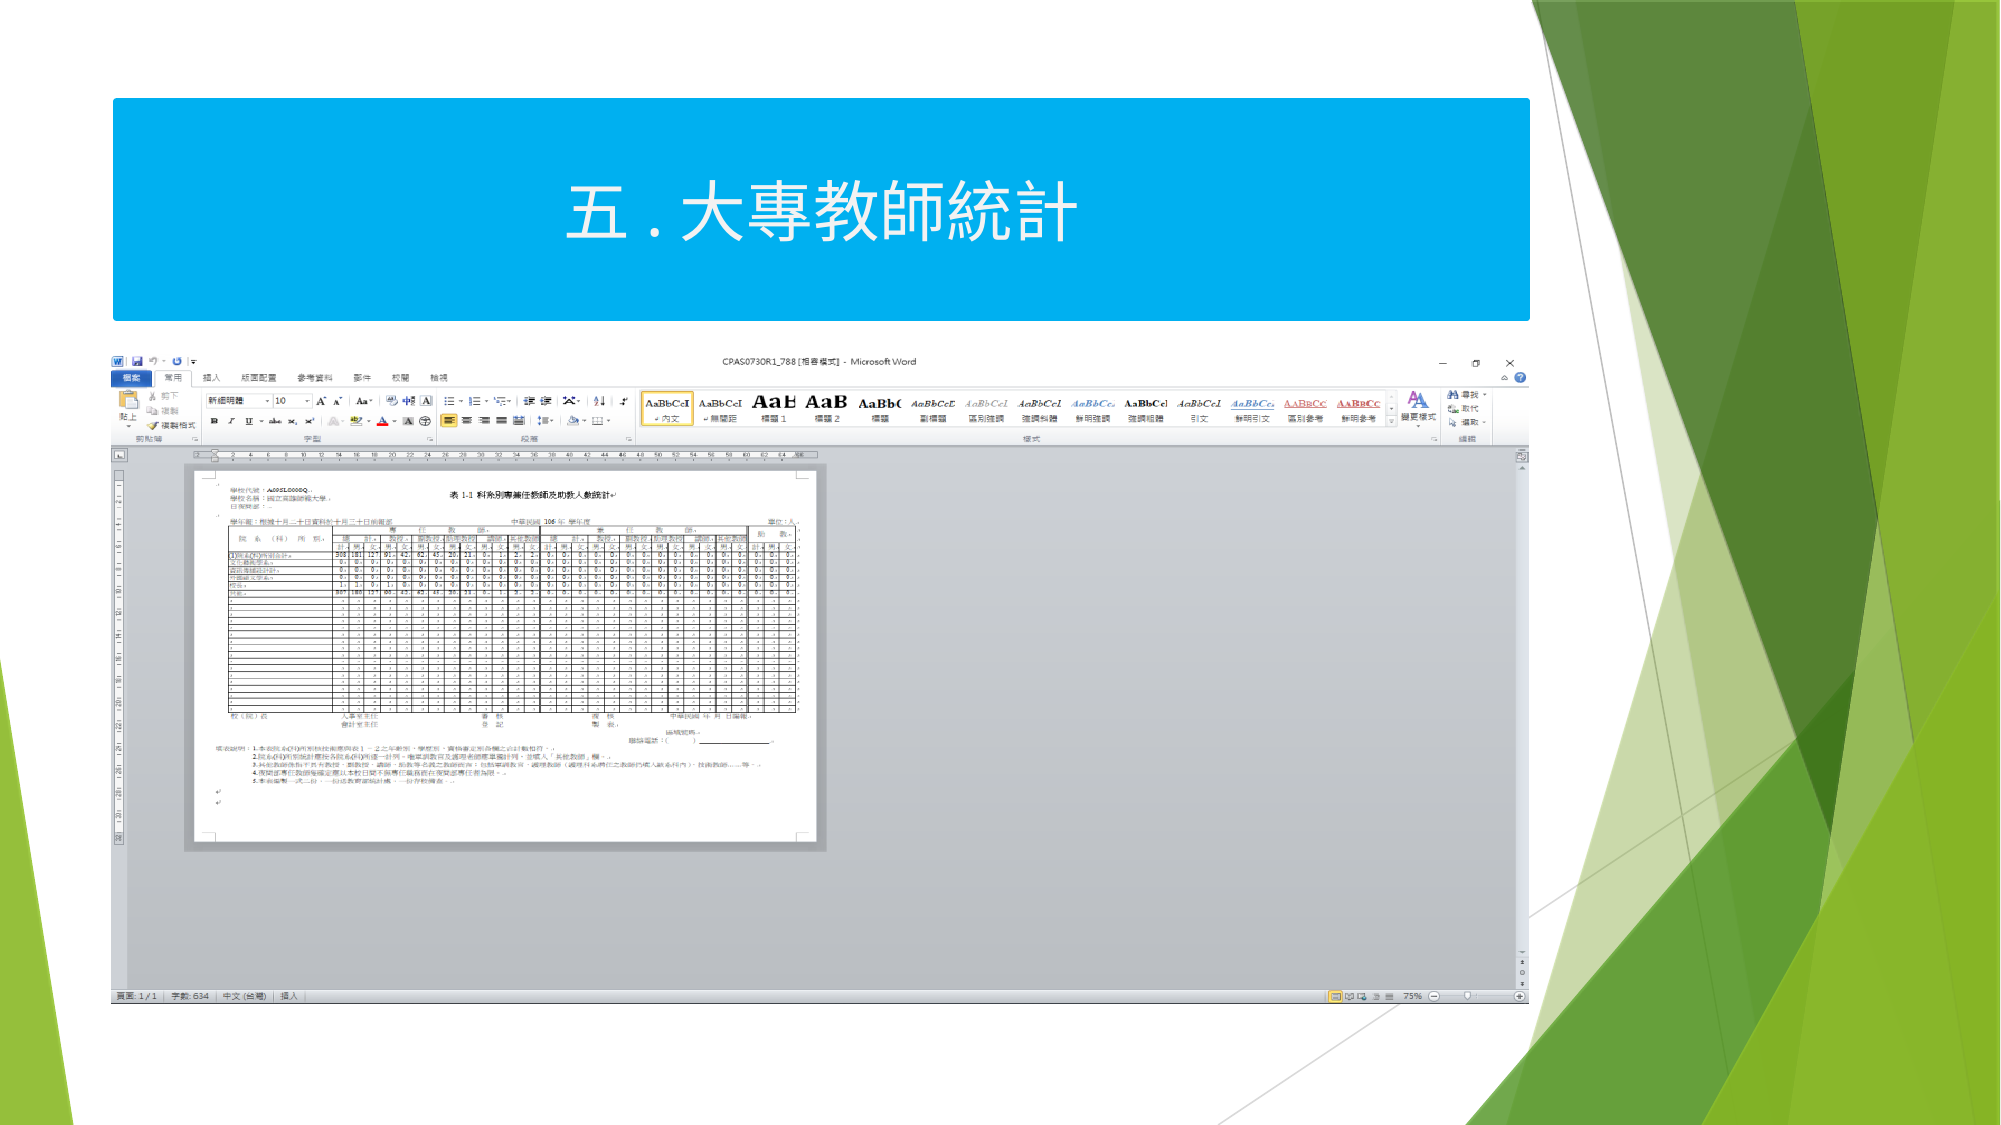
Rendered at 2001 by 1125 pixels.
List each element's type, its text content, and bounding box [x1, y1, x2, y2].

title 五.大專教師統計 [116, 101, 1527, 318]
picture [111, 354, 1529, 1004]
